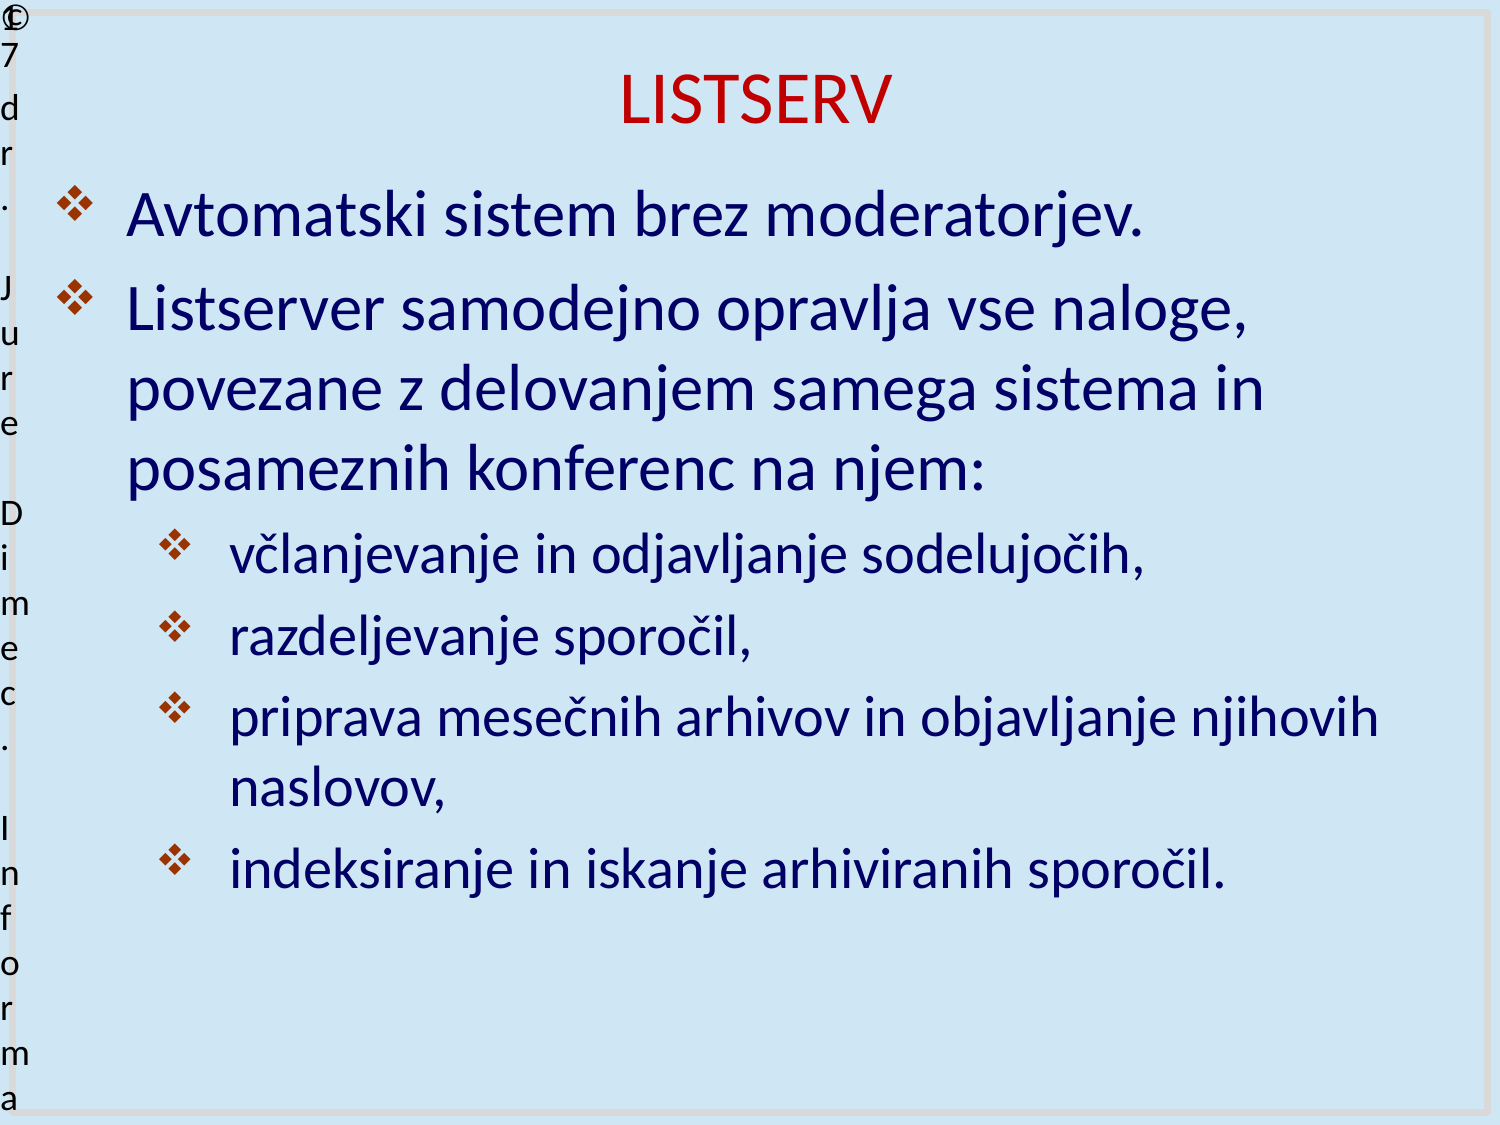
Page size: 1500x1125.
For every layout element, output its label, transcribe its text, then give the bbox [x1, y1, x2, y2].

title LISTSERV [37, 37, 1475, 150]
list Avtomatski sistem brez moderatorjev. Listserver samodejno opravlja vse naloge, povezane z delovanjem samega sistema in posameznih konferenc na njem: včlanjevanje in odjavljanje sodelujočih, razdeljevanje sporočil, priprava mesečnih arhivov in objavljanje njihovih naslovov, indeksiranje in iskanje arhiviranih sporočil. [37, 162, 1475, 1050]
